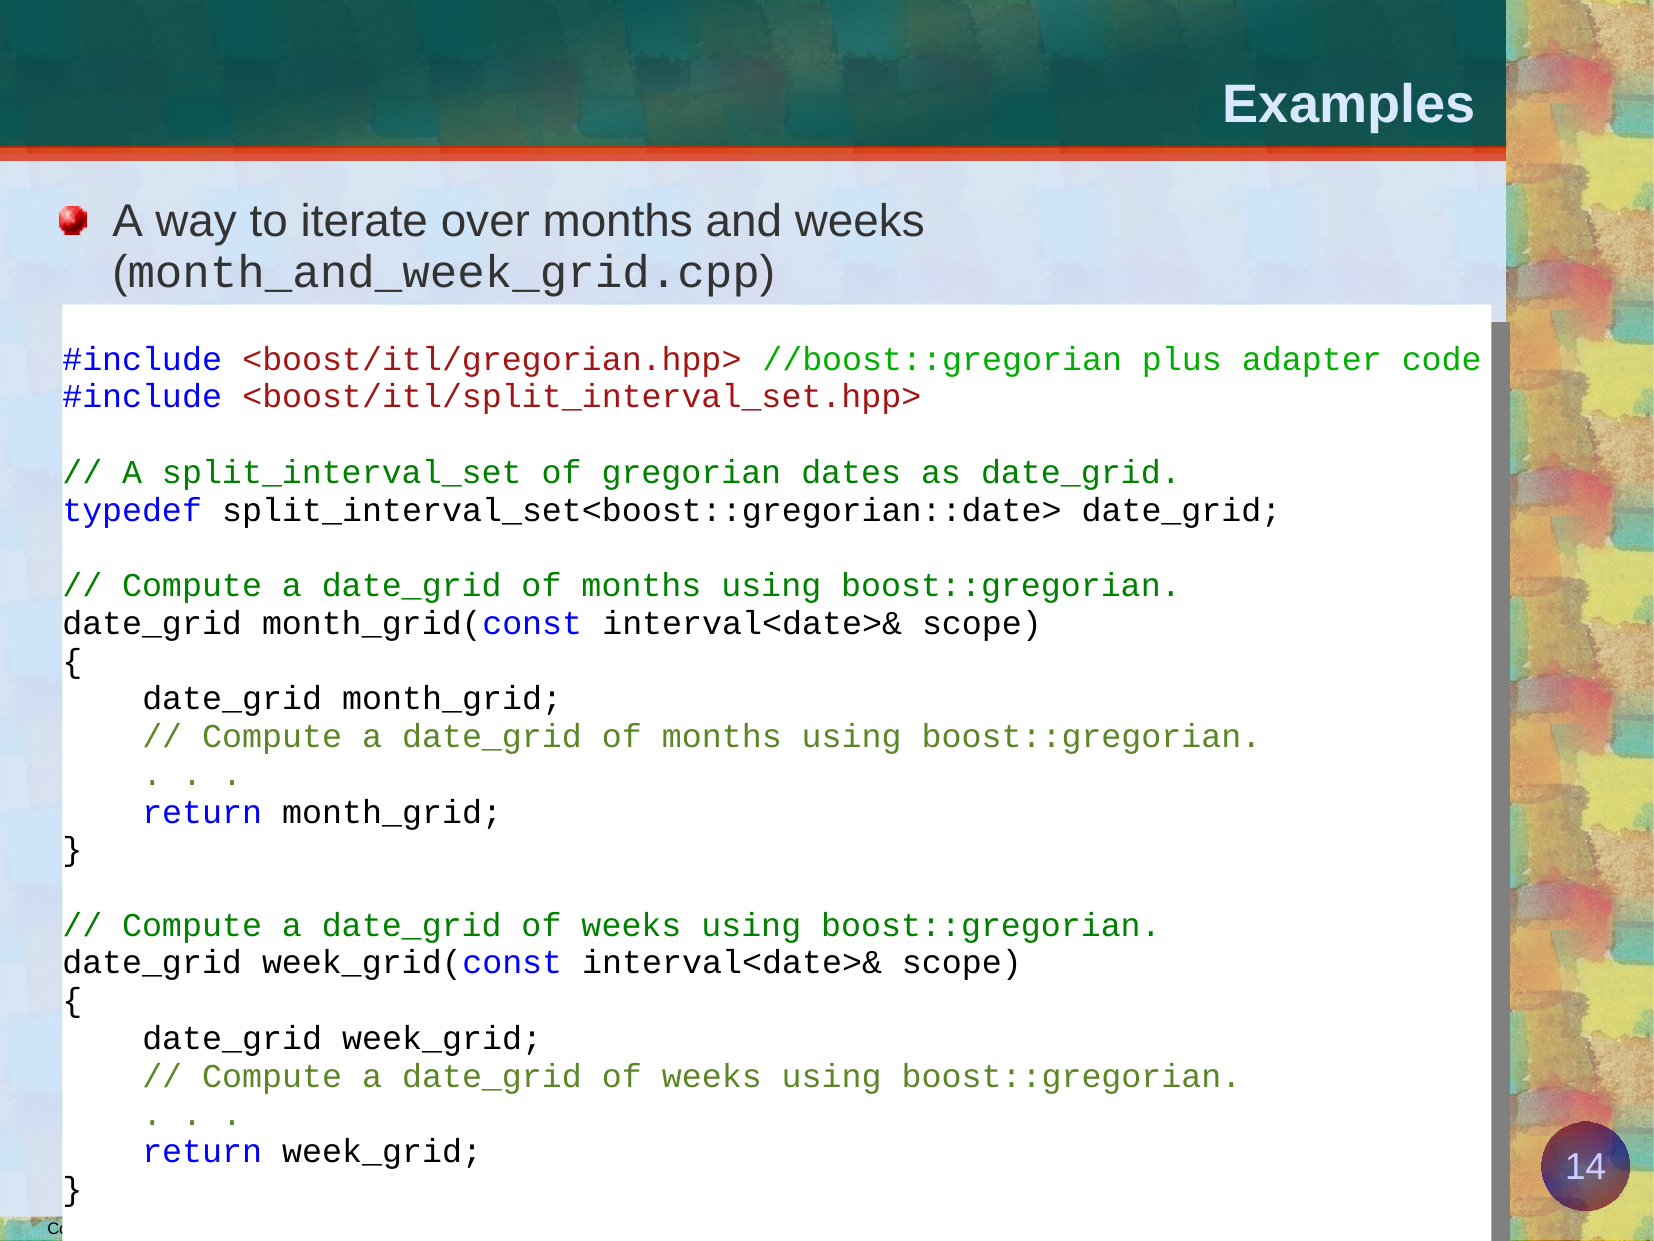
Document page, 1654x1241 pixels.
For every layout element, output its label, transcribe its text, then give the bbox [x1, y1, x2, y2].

list A way to iterate over months and weeks (month_and_week_grid.cpp) [59, 194, 1418, 306]
title Examples [29, 59, 1477, 148]
text_box #include <boost/itl/gregorian.hpp> //boost::gregorian plus adapter code #include <boost/itl/split_interval_set.hpp> // A split_interval_set of gregorian dates as date_grid. typedef split_interval_set<boost::gregorian::date> date_grid; // Compute a date_grid of months using boost::gregorian. date_grid month_grid(const interval<date>& scope) { date_grid month_grid; // Compute a date_grid of months using boost::gregorian. . . . return month_grid; } // Compute a date_grid of weeks using boost::gregorian. date_grid week_grid(const interval<date>& scope) { date_grid week_grid; // Compute a date_grid of weeks using boost::gregorian. . . . return week_grid; } [62, 304, 1492, 1200]
